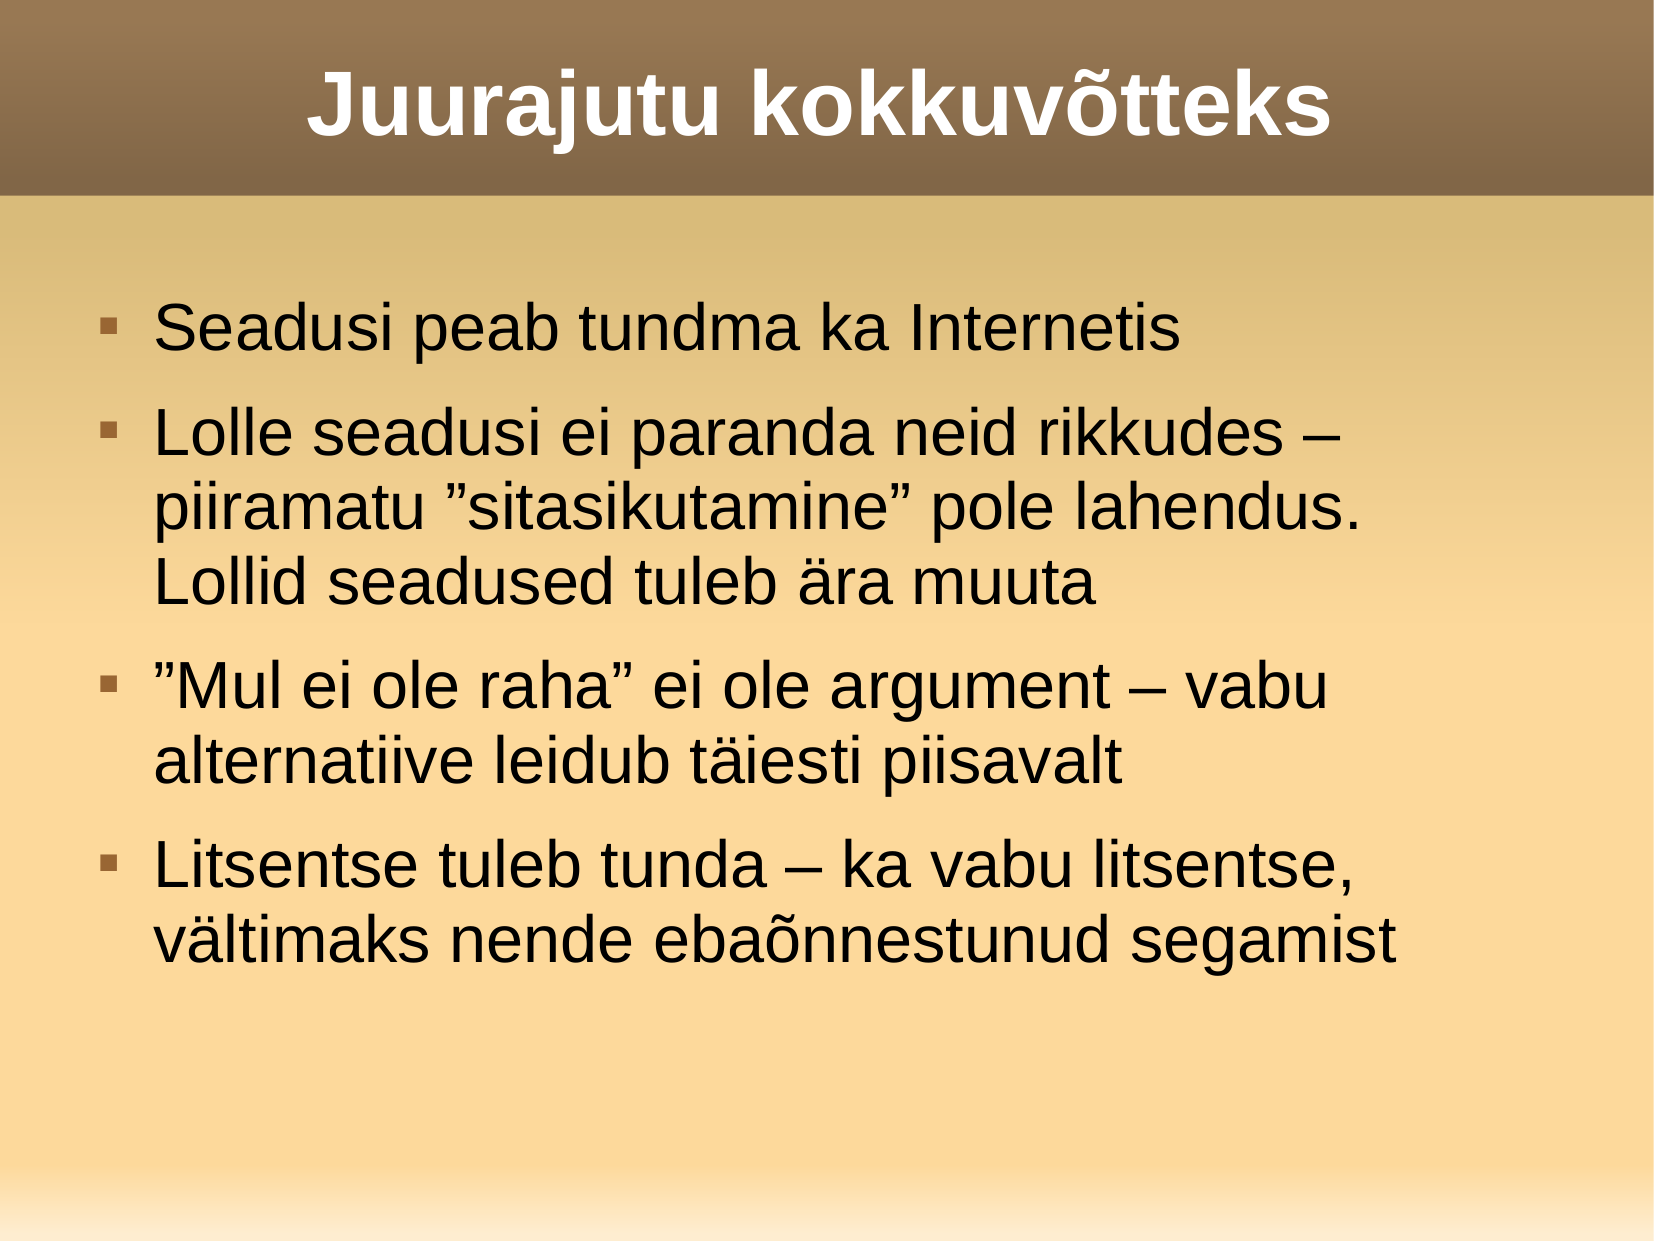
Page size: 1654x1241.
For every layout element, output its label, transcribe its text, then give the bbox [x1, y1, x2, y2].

title Juurajutu kokkuvõtteks [76, 7, 1565, 200]
list Seadusi peab tundma ka Internetis Lolle seadusi ei paranda neid rikkudes – piiramatu ”sitasikutamine” pole lahendus. Lollid seadused tuleb ära muuta ”Mul ei ole raha” ei ole argument – vabu alternatiive leidub täiesti piisavalt Litsentse tuleb tunda – ka vabu litsentse, vältimaks nende ebaõnnestunud segamist [82, 290, 1571, 1094]
picture [0, 0, 1654, 1241]
